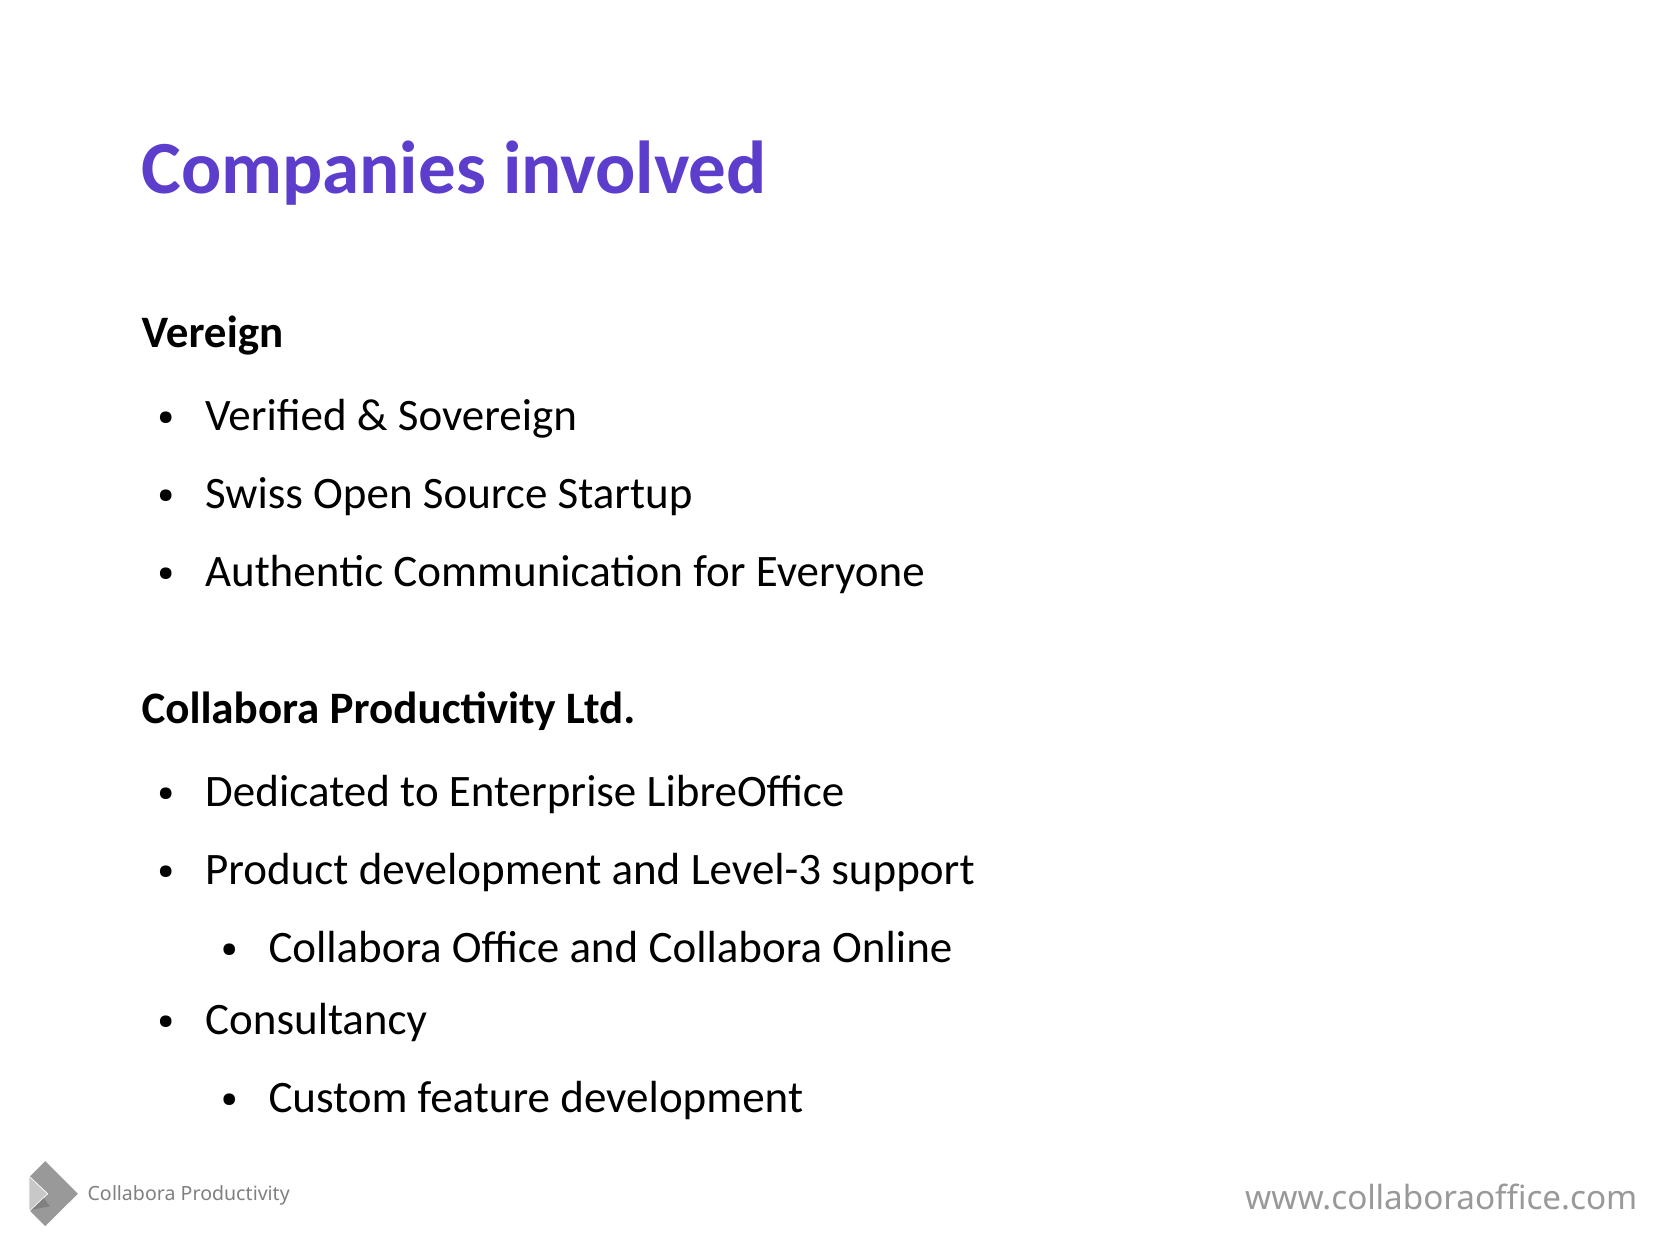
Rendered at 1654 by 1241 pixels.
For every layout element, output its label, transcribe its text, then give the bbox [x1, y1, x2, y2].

list Vereign Verified & Sovereign Swiss Open Source Startup Authentic Communication for Everyone Collabora Productivity Ltd. Dedicated to Enterprise LibreOffice Product development and Level-3 support Collabora Office and Collabora Online Consultancy Custom feature development [141, 302, 1512, 1130]
title Companies involved [141, 137, 1571, 213]
